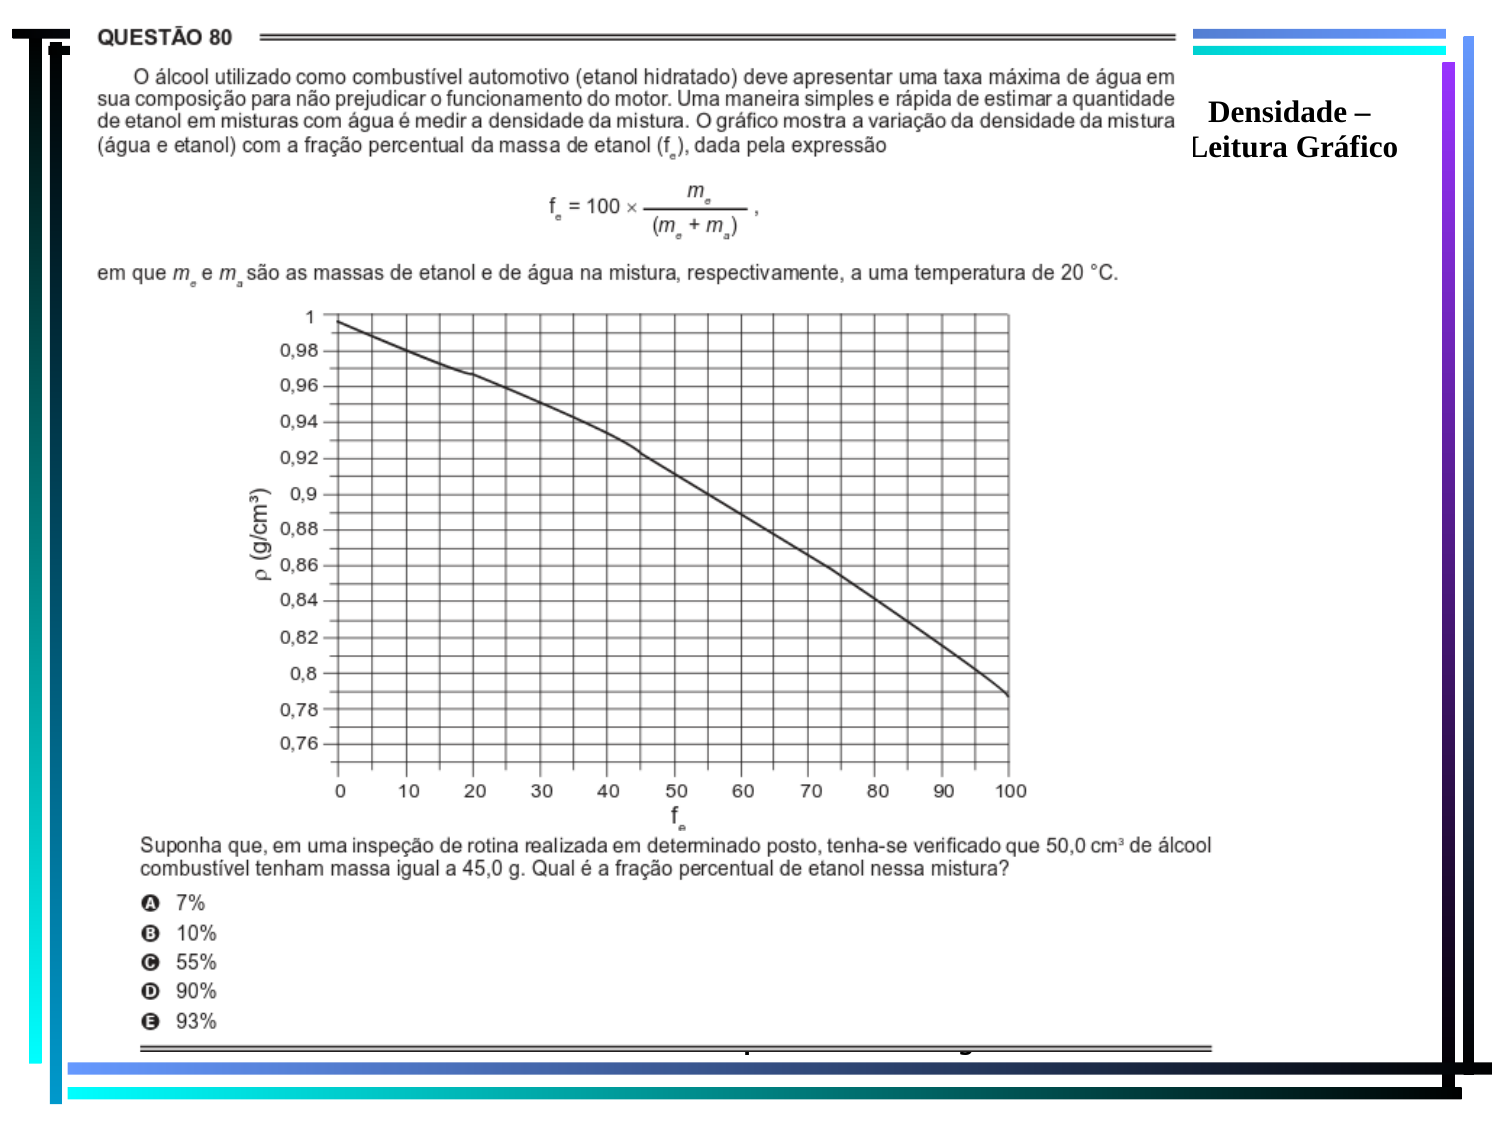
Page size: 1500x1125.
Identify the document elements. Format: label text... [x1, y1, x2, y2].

text_box 2016 – Ensino Médio – Campus Centro – Colégio Pedro II [399, 1052, 1119, 1064]
title Densidade – Leitura Gráfico [1193, 82, 1441, 130]
picture [0, 0, 1500, 1125]
